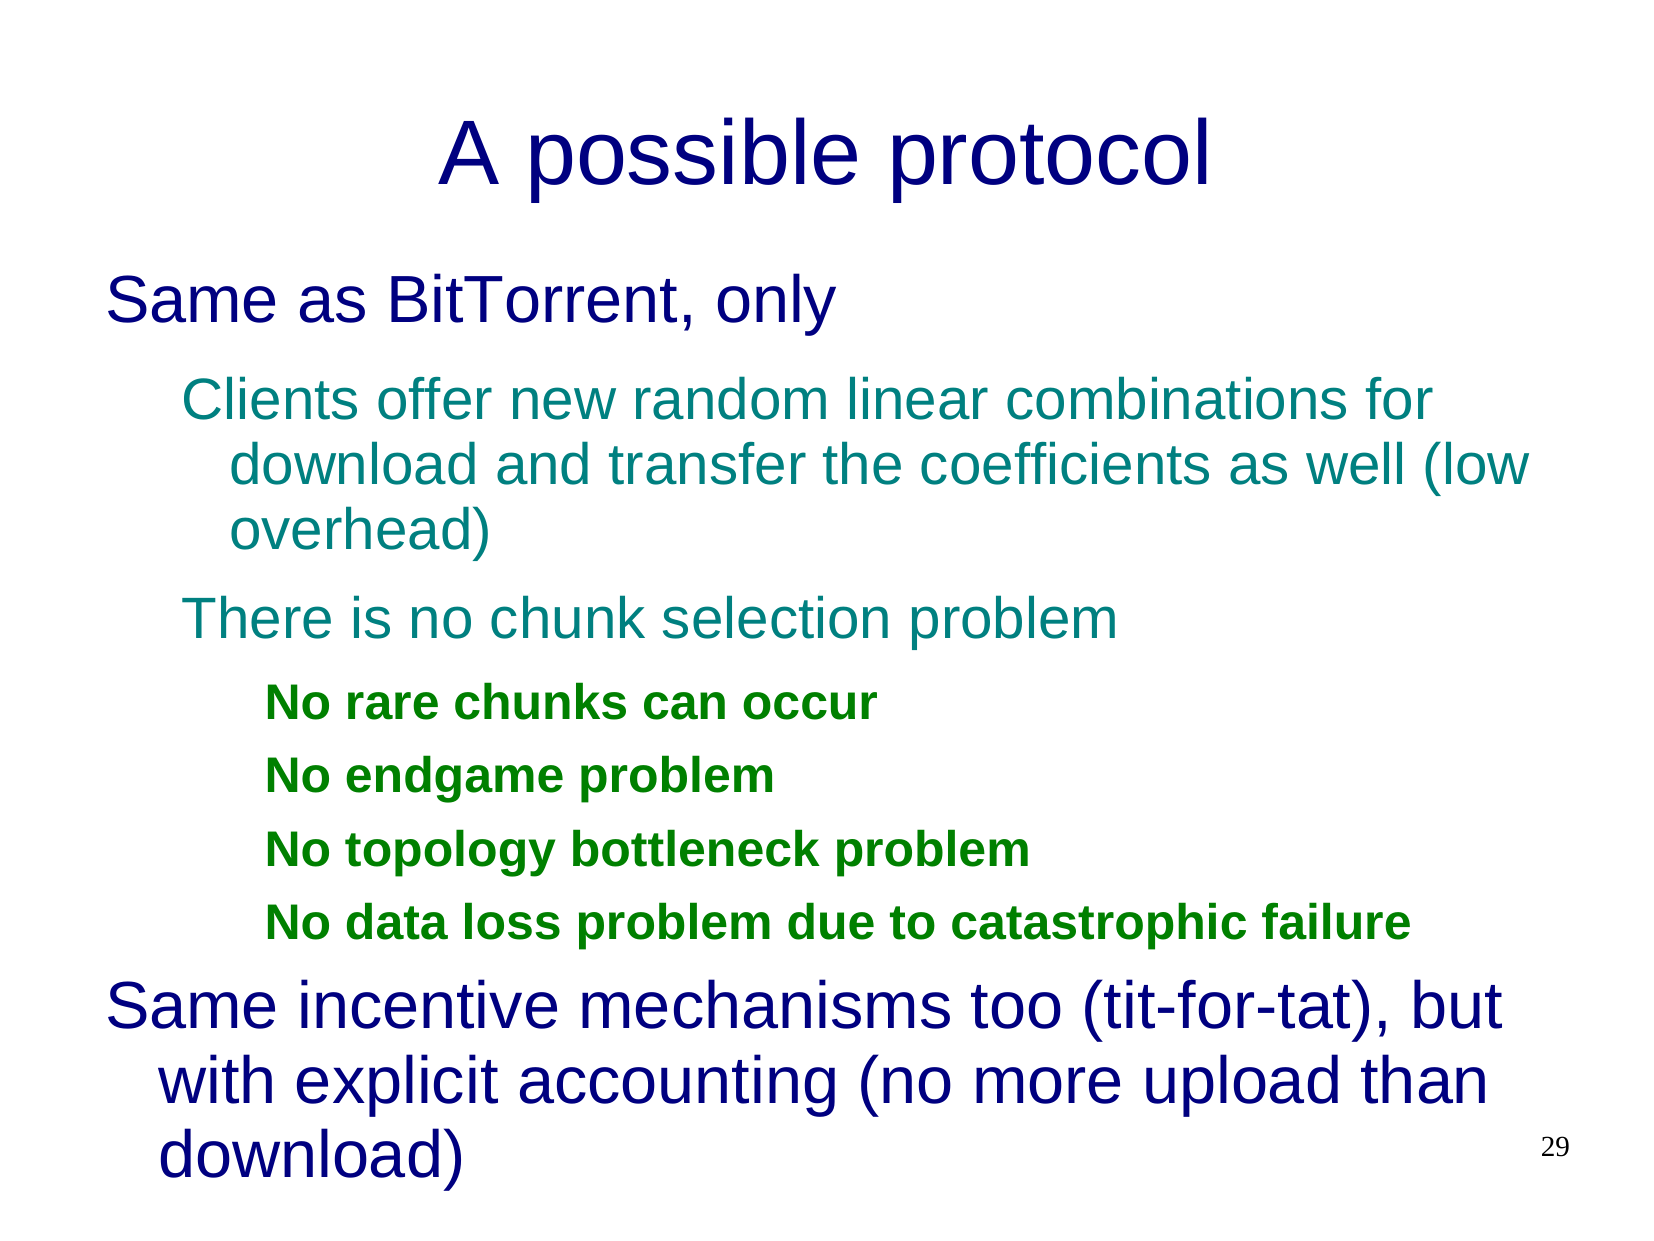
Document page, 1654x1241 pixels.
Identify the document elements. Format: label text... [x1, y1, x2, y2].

title A possible protocol [82, 49, 1571, 257]
list Same as BitTorrent, only Clients offer new random linear combinations for download and transfer the coefficients as well (low overhead) There is no chunk selection problem No rare chunks can occur No endgame problem No topology bottleneck problem No data loss problem due to catastrophic failure Same incentive mechanisms too (tit-for-tat), but with explicit accounting (no more upload than download) [87, 262, 1576, 1197]
